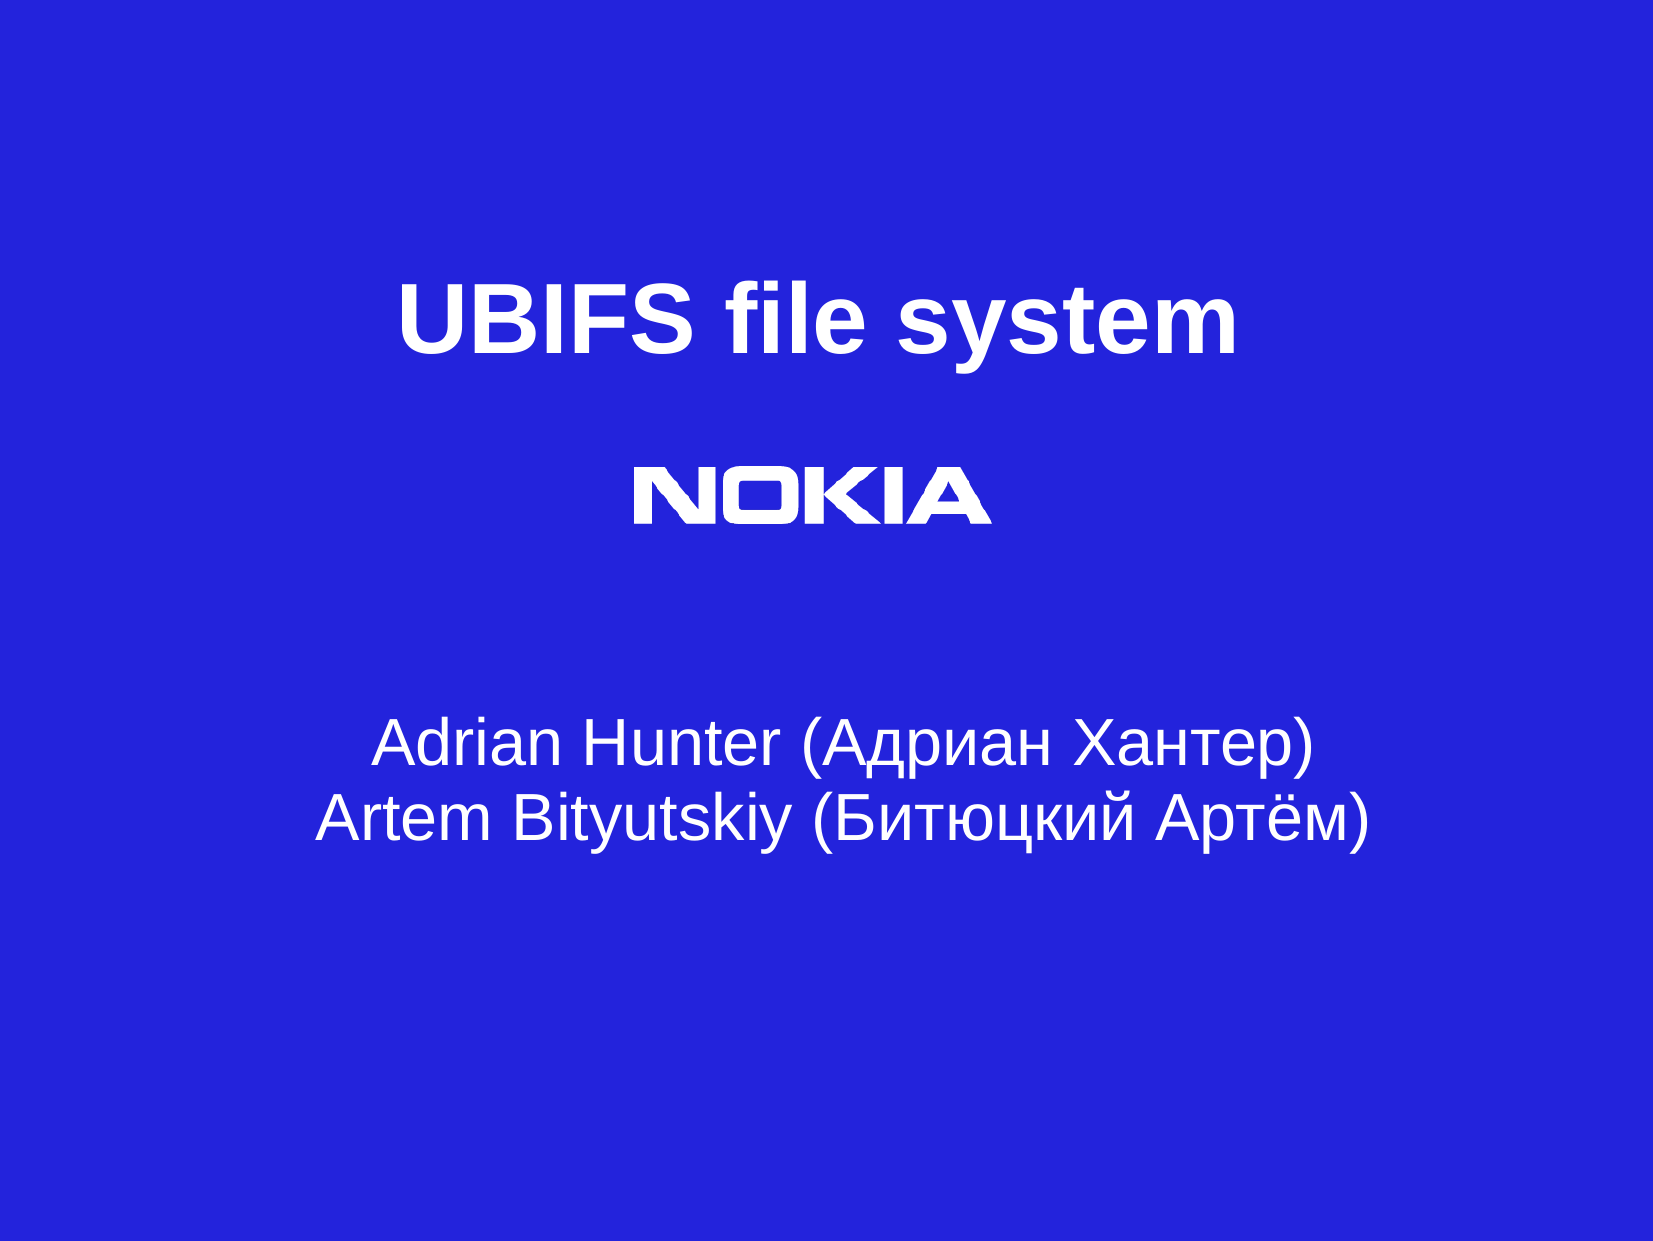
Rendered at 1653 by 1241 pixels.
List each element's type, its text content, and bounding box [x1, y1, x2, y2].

title UBIFS file system [74, 150, 1563, 488]
subtitle Adrian Hunter (Адриан Хантер) Artem Bityutskiy (Битюцкий Артём) [82, 450, 1571, 1110]
